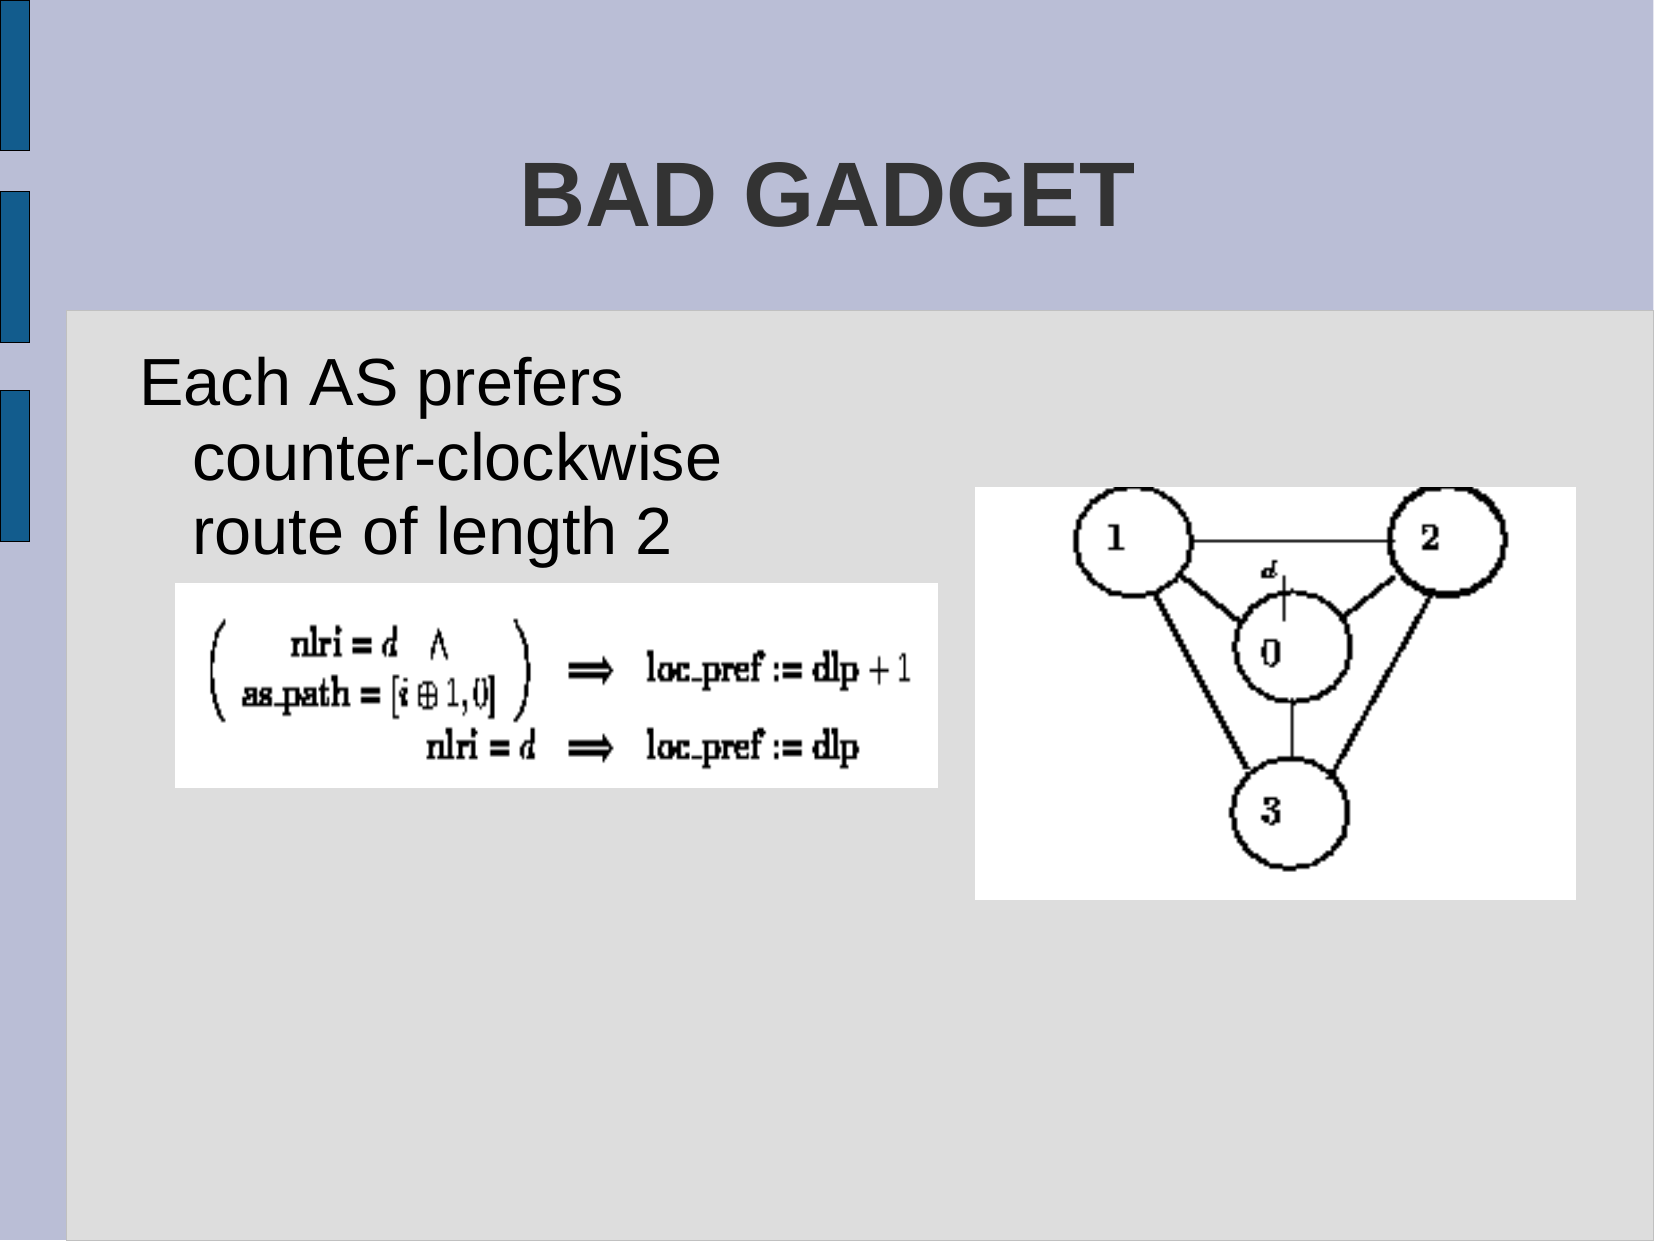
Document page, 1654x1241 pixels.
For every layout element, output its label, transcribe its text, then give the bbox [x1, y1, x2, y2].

picture [175, 343, 1613, 1126]
list Each AS prefers counter-clockwise route of length 2 [121, 344, 811, 1127]
title BAD GADGET [121, 91, 1534, 299]
